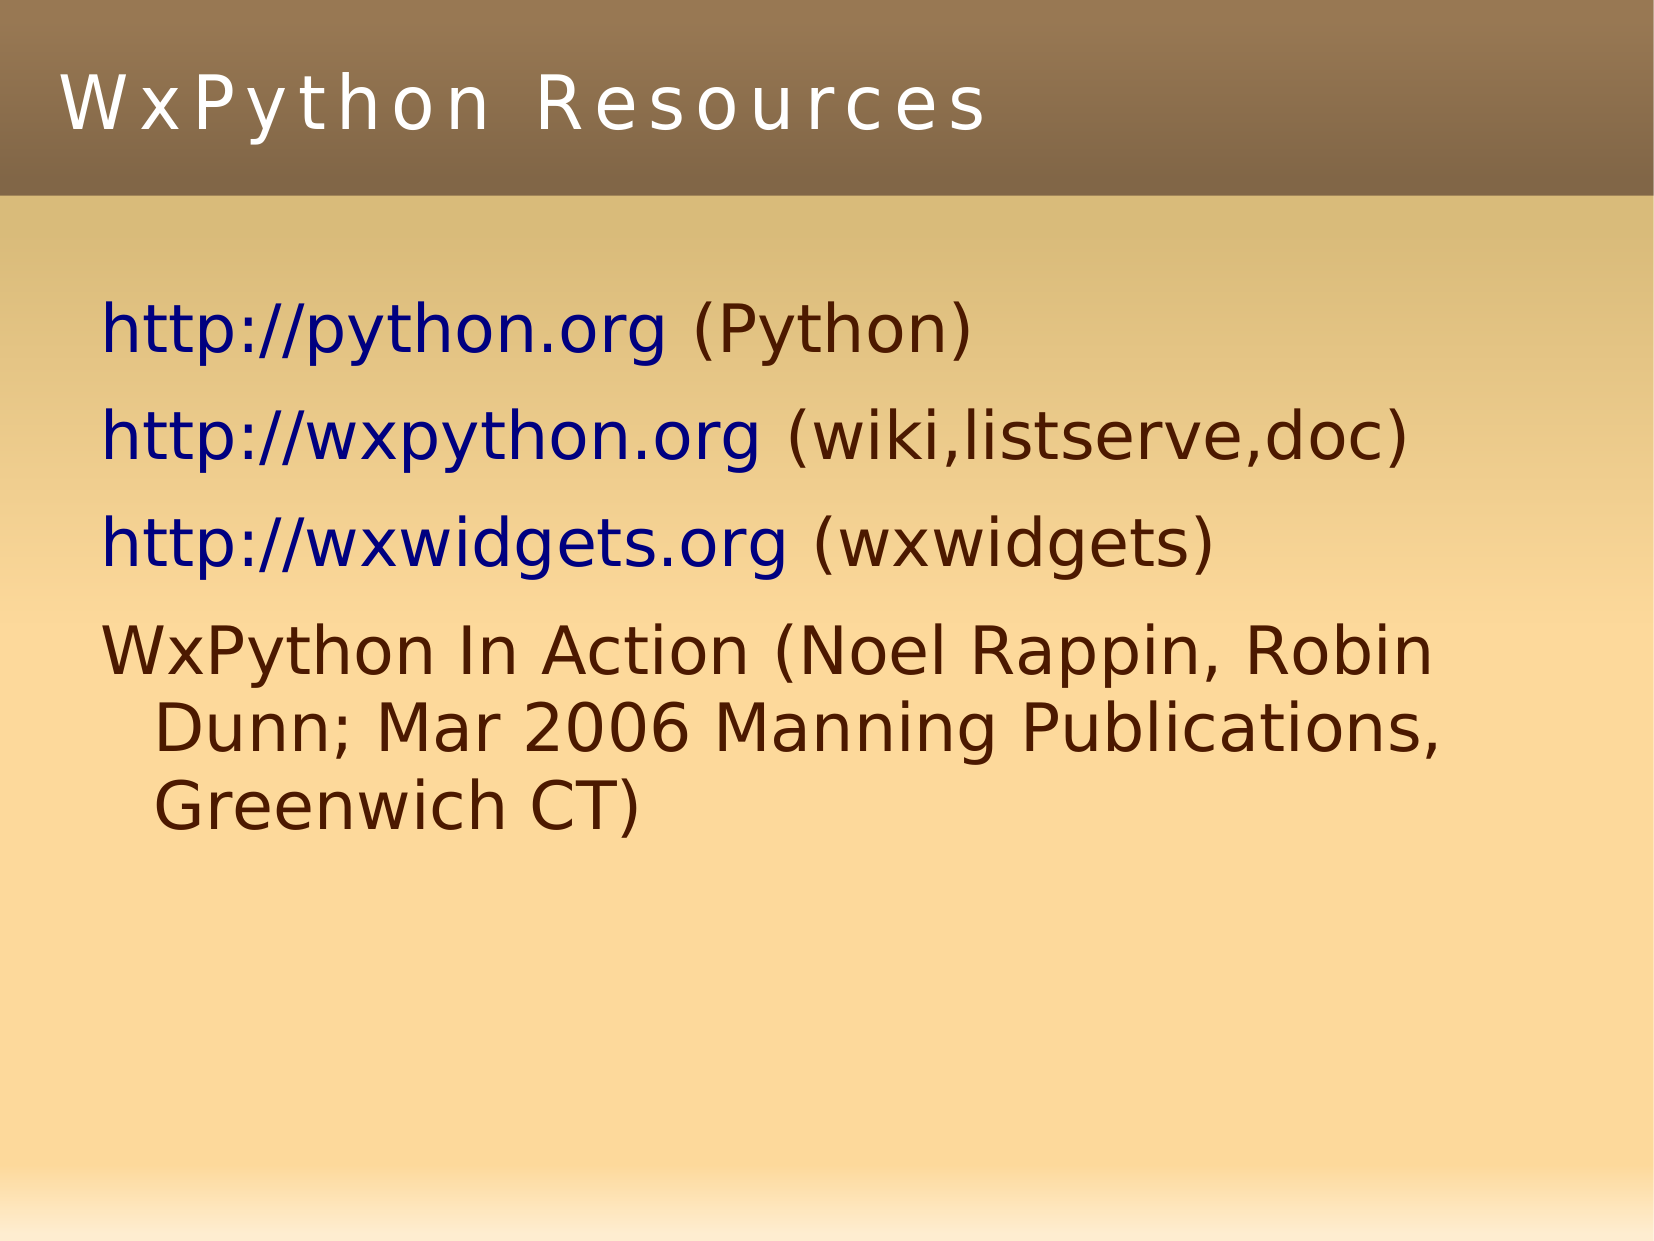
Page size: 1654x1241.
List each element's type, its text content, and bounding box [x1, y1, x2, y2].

picture [0, 0, 1654, 1241]
title WxPython Resources [59, 29, 1595, 178]
list http://python.org (Python) http://wxpython.org (wiki,listserve,doc) http://wxwidgets.org (wxwidgets) WxPython In Action (Noel Rappin, Robin Dunn; Mar 2006 Manning Publications, Greenwich CT) [82, 290, 1571, 1109]
